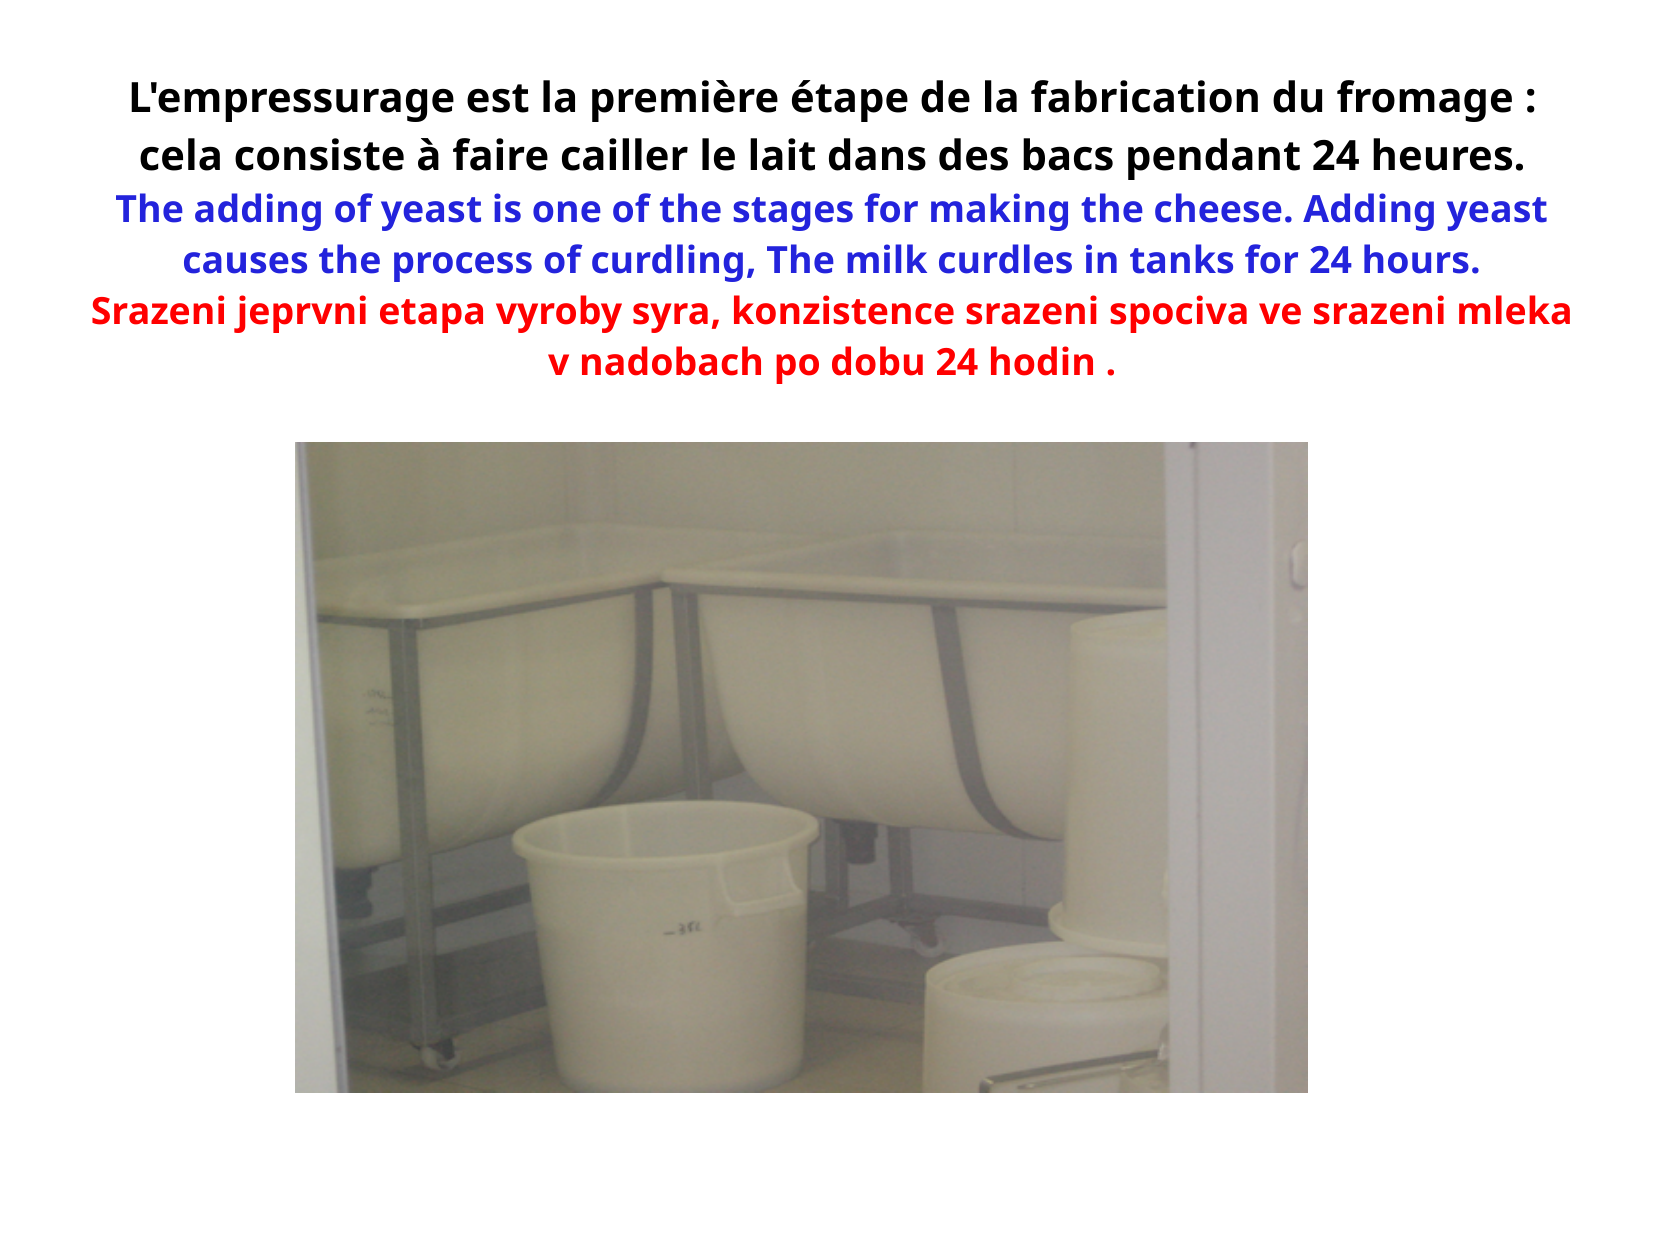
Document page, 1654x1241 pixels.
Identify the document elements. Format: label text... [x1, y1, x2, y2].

title L'empressurage est la première étape de la fabrication du fromage : cela consiste à faire cailler le lait dans des bacs pendant 24 heures. The adding of yeast is one of the stages for making the cheese. Adding yeast causes the process of curdling, The milk curdles in tanks for 24 hours. Srazeni jeprvni etapa vyroby syra, konzistence srazeni spociva ve srazeni mleka v nadobach po dobu 24 hodin . [88, 63, 1577, 443]
picture [295, 442, 1308, 1093]
